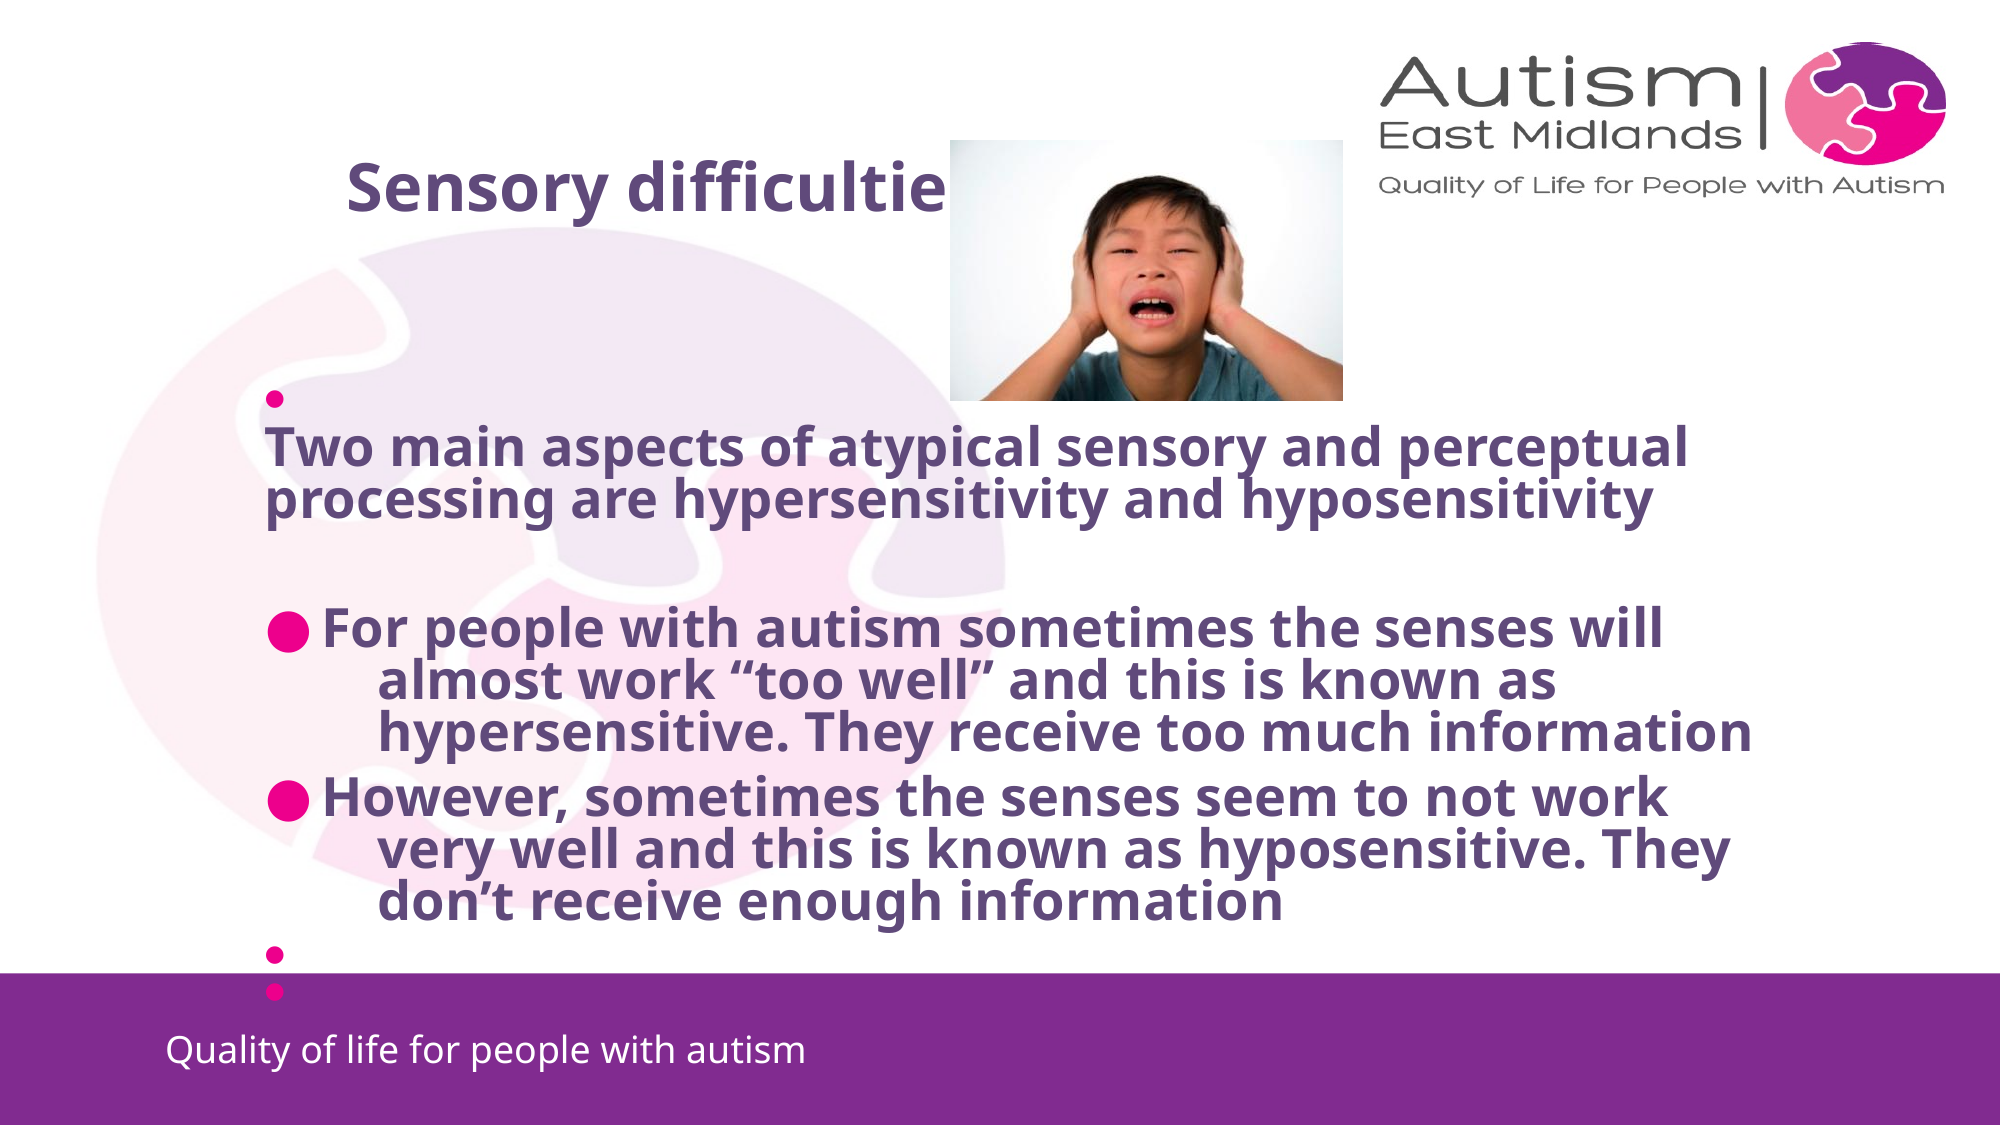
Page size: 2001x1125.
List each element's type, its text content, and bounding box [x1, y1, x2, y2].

list Two main aspects of atypical sensory and perceptual processing are hypersensitivity and hyposensitivity For people with autism sometimes the senses will almost work “too well” and this is known as hypersensitive. They receive too much information However, sometimes the senses seem to not work very well and this is known as hyposensitive. They don’t receive enough information [249, 373, 1780, 1035]
picture [950, 140, 1343, 401]
title Sensory difficulties [331, 54, 1682, 315]
